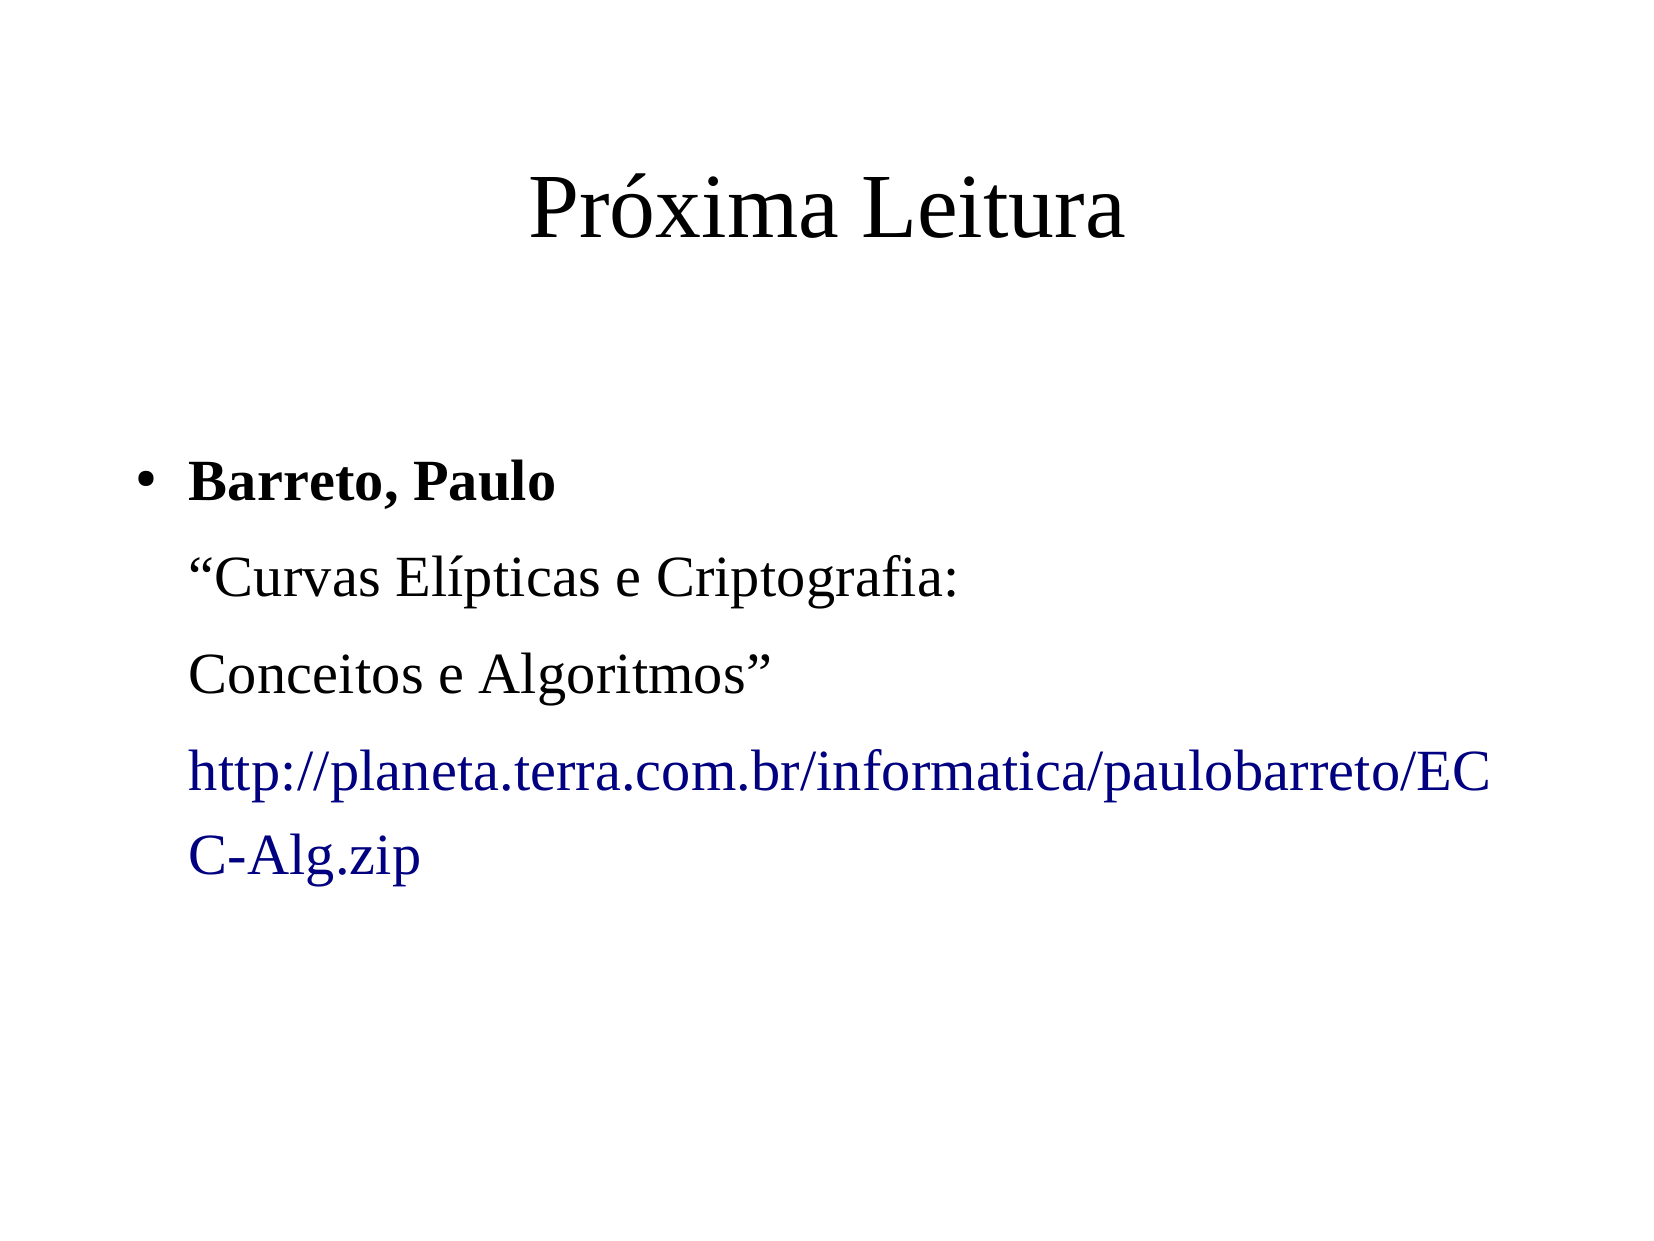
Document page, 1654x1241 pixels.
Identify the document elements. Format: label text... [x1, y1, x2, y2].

list Barreto, Paulo “Curvas Elípticas e Criptografia: Conceitos e Algoritmos” http://planeta.terra.com.br/informatica/paulobarreto/ECC-Alg.zip [118, 415, 1531, 1197]
title Próxima Leitura [121, 102, 1534, 310]
